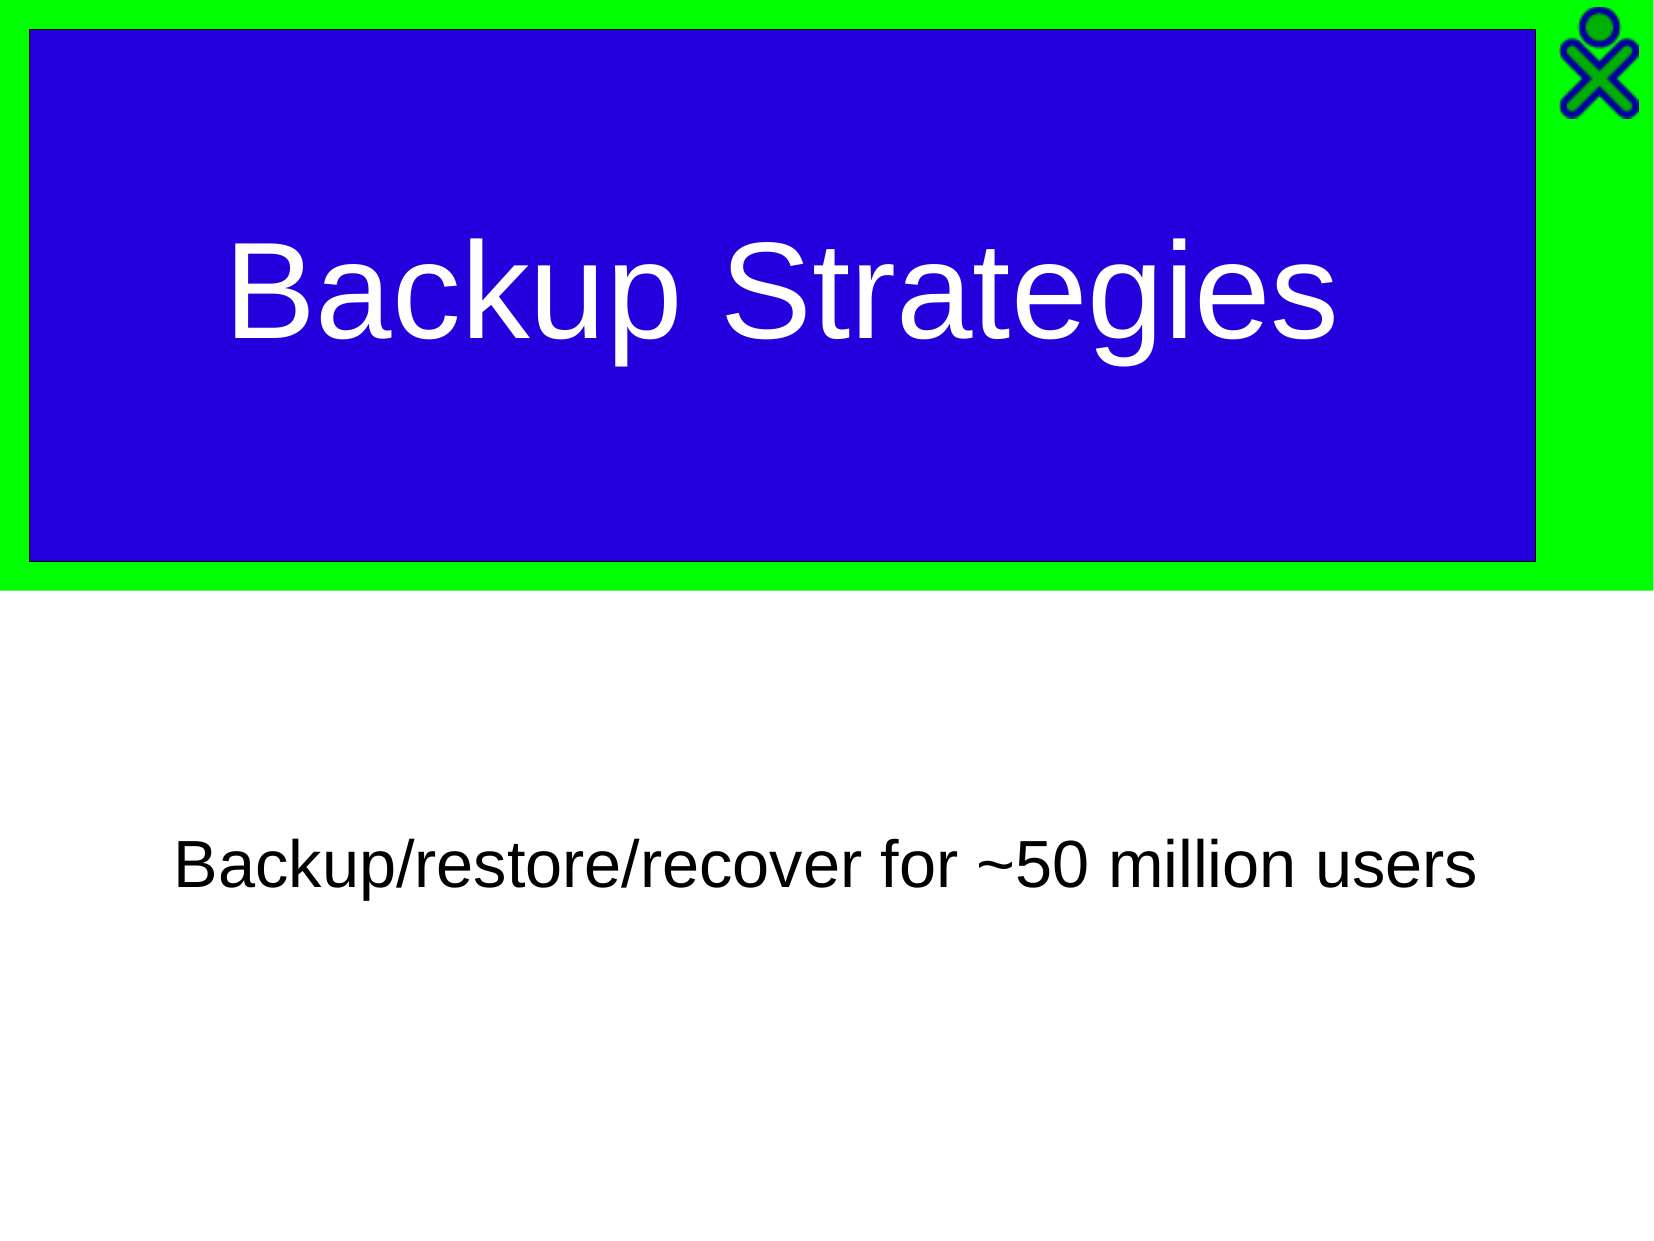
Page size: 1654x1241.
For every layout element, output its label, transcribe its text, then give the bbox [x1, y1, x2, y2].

title Backup Strategies [59, 56, 1506, 525]
subtitle Backup/restore/recover for ~50 million users [82, 627, 1571, 1102]
picture [1559, 7, 1639, 119]
